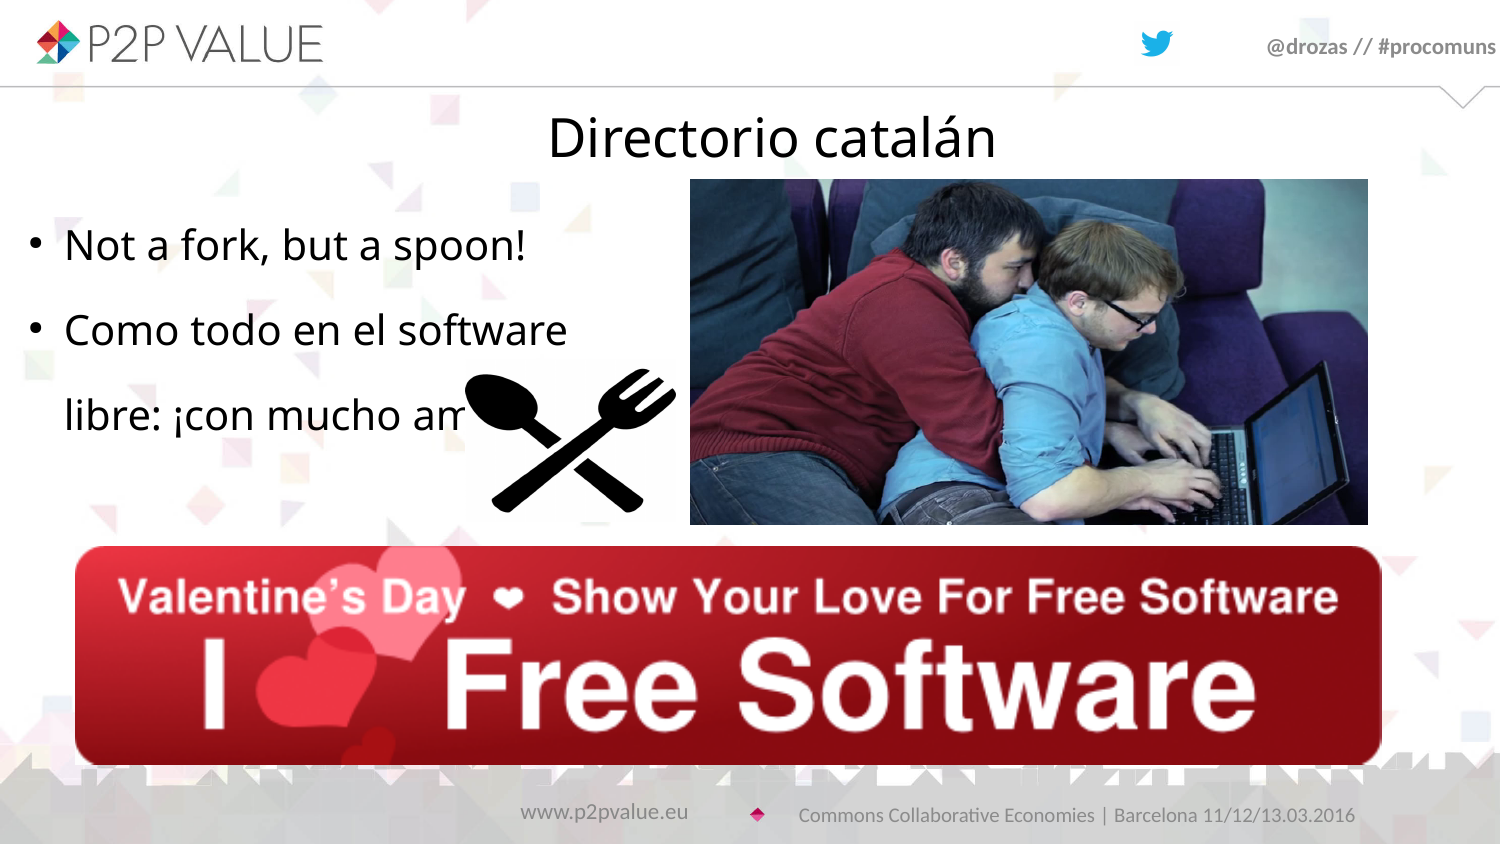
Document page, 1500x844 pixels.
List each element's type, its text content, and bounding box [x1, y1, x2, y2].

text_box @drozas // #procomuns [1169, 15, 1500, 76]
subtitle Not a fork, but a spoon! Como todo en el software libre: ¡con mucho amor! :-) [15, 180, 631, 796]
text_box www.p2pvalue.eu [514, 790, 733, 830]
title Directorio catalán [105, 92, 1441, 181]
picture [0, 0, 1500, 844]
text_box Commons Collaborative Economies | Barcelona 11/12/13.03.2016 [785, 791, 1500, 837]
